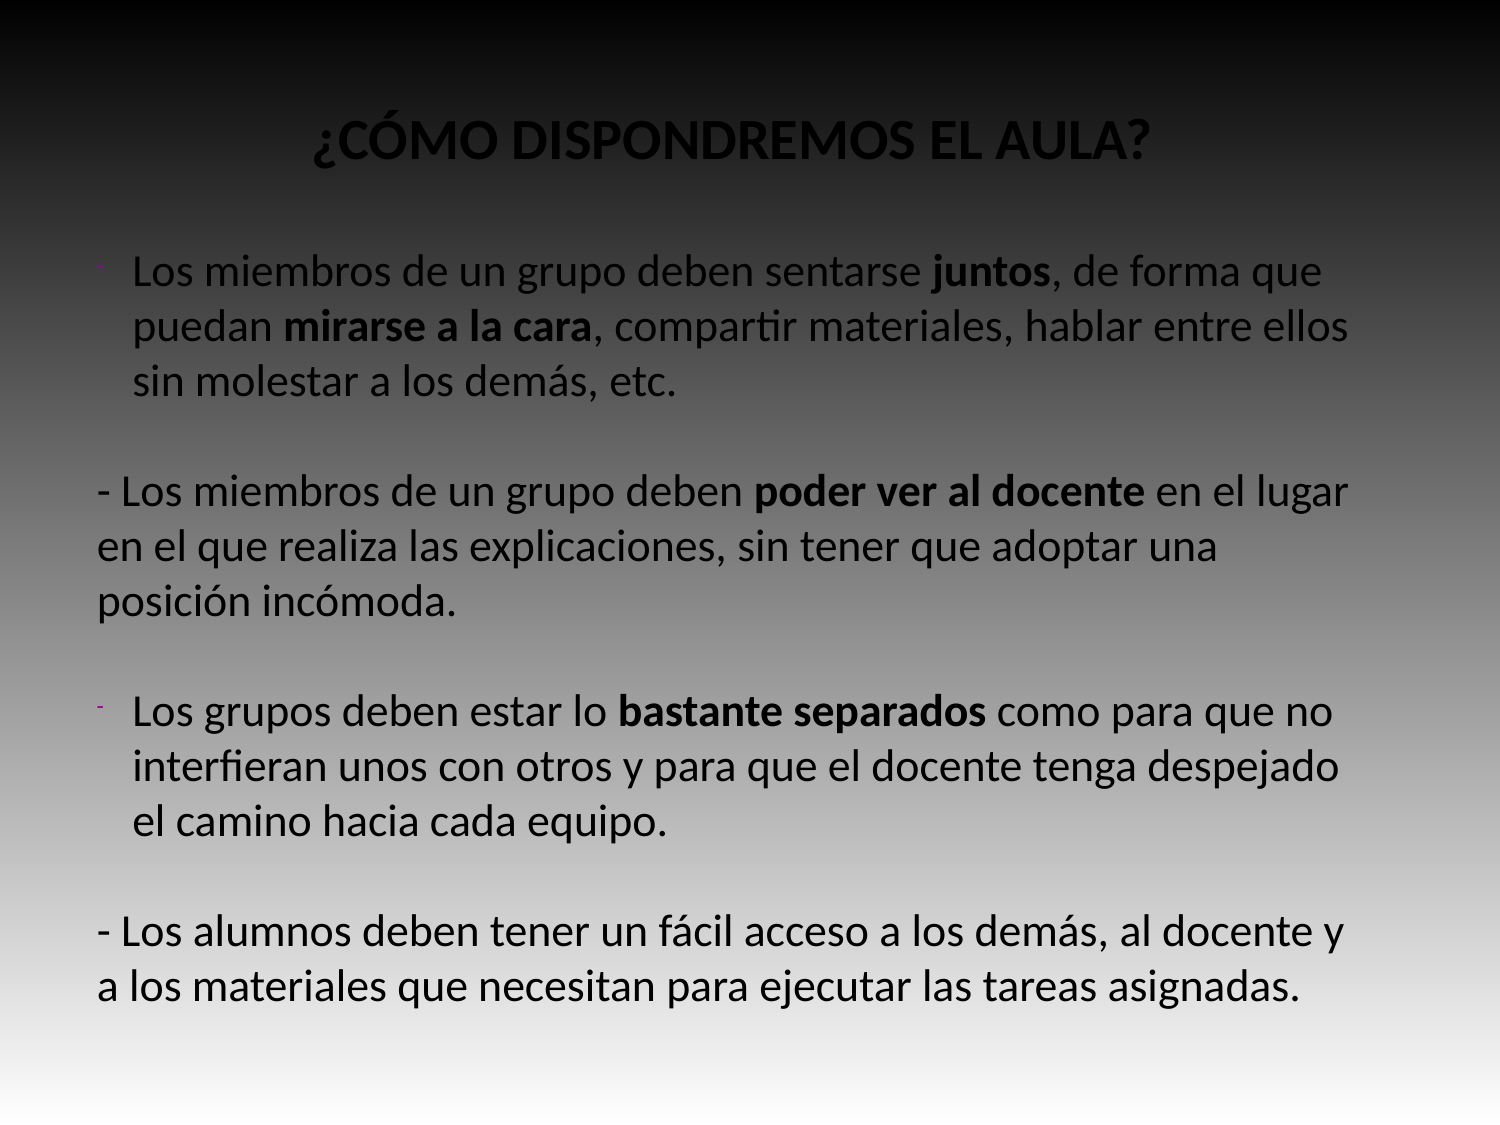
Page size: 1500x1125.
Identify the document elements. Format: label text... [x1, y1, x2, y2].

text_box ¿CÓMO DISPONDREMOS EL AULA? Los miembros de un grupo deben sentarse juntos, de forma que puedan mirarse a la cara, compartir materiales, hablar entre ellos sin molestar a los demás, etc. - Los miembros de un grupo deben poder ver al docente en el lugar en el que realiza las explicaciones, sin tener que adoptar una posición incómoda. Los grupos deben estar lo bastante separados como para que no interfieran unos con otros y para que el docente tenga despejado el camino hacia cada equipo. - Los alumnos deben tener un fácil acceso a los demás, al docente y a los materiales que necesitan para ejecutar las tareas asignadas. [82, 93, 1383, 1019]
